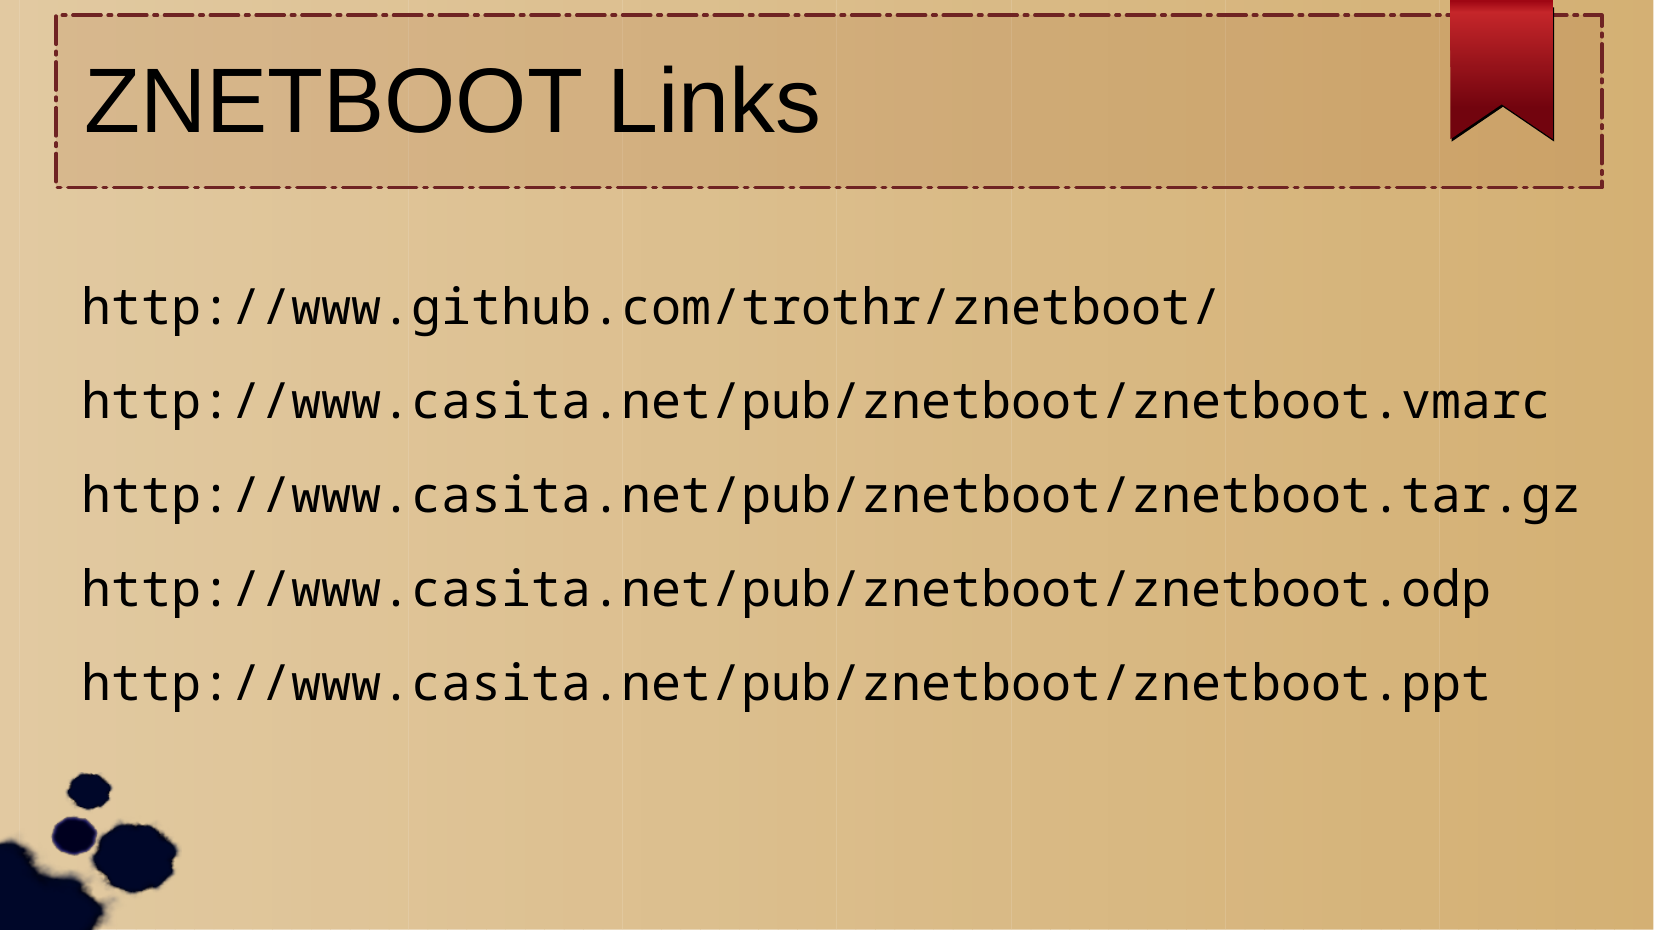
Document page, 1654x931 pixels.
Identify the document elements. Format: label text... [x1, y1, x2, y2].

title ZNETBOOT Links [59, 11, 1441, 189]
list http://www.github.com/trothr/znetboot/ http://www.casita.net/pub/znetboot/znetboot.vmarc http://www.casita.net/pub/znetboot/znetboot.tar.gz http://www.casita.net/pub/znetboot/znetboot.odp http://www.casita.net/pub/znetboot/znetboot.ppt [81, 270, 1654, 811]
